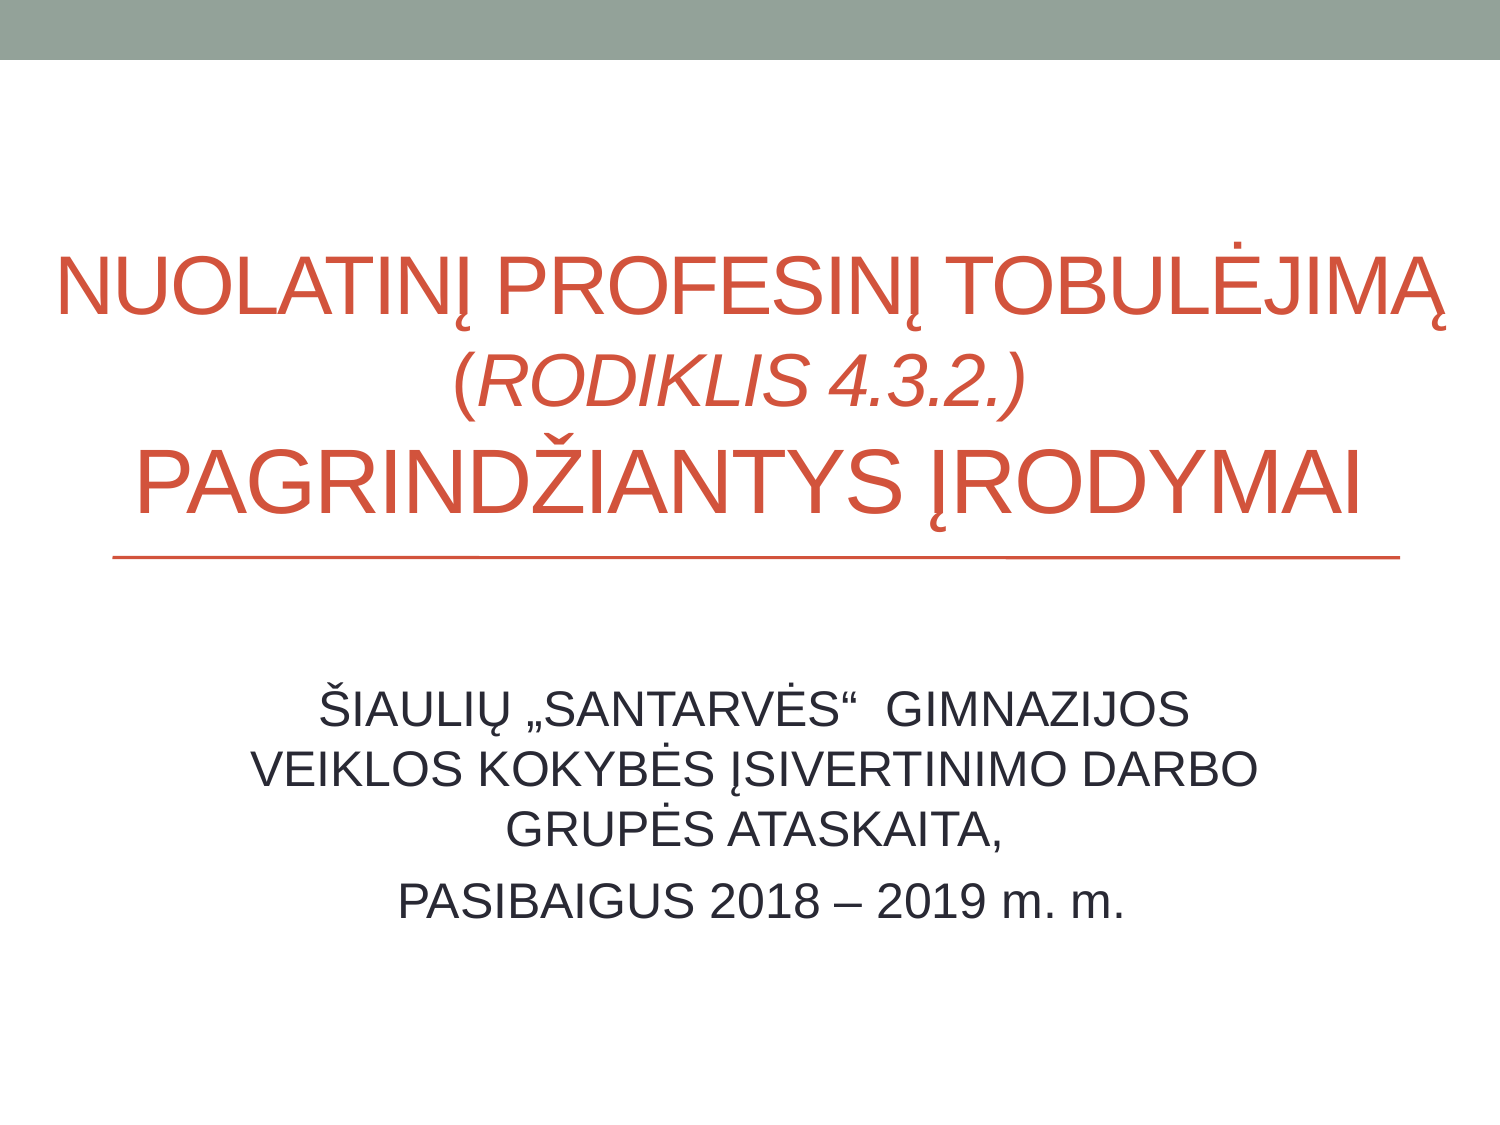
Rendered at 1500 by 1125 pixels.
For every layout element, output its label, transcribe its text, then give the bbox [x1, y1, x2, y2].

subtitle ŠIAULIŲ „SANTARVĖS“ GIMNAZIJOS VEIKLOS KOKYBĖS ĮSIVERTINIMO DARBO GRUPĖS ATASKAITA, PASIBAIGUS 2018 – 2019 m. m. [230, 668, 1281, 1020]
title NUOLATINĮ PROFESINĮ TOBULĖJIMĄ (RODIKLIS 4.3.2.) PAGRINDŽIANTYS ĮRODYMAI [17, 137, 1483, 539]
